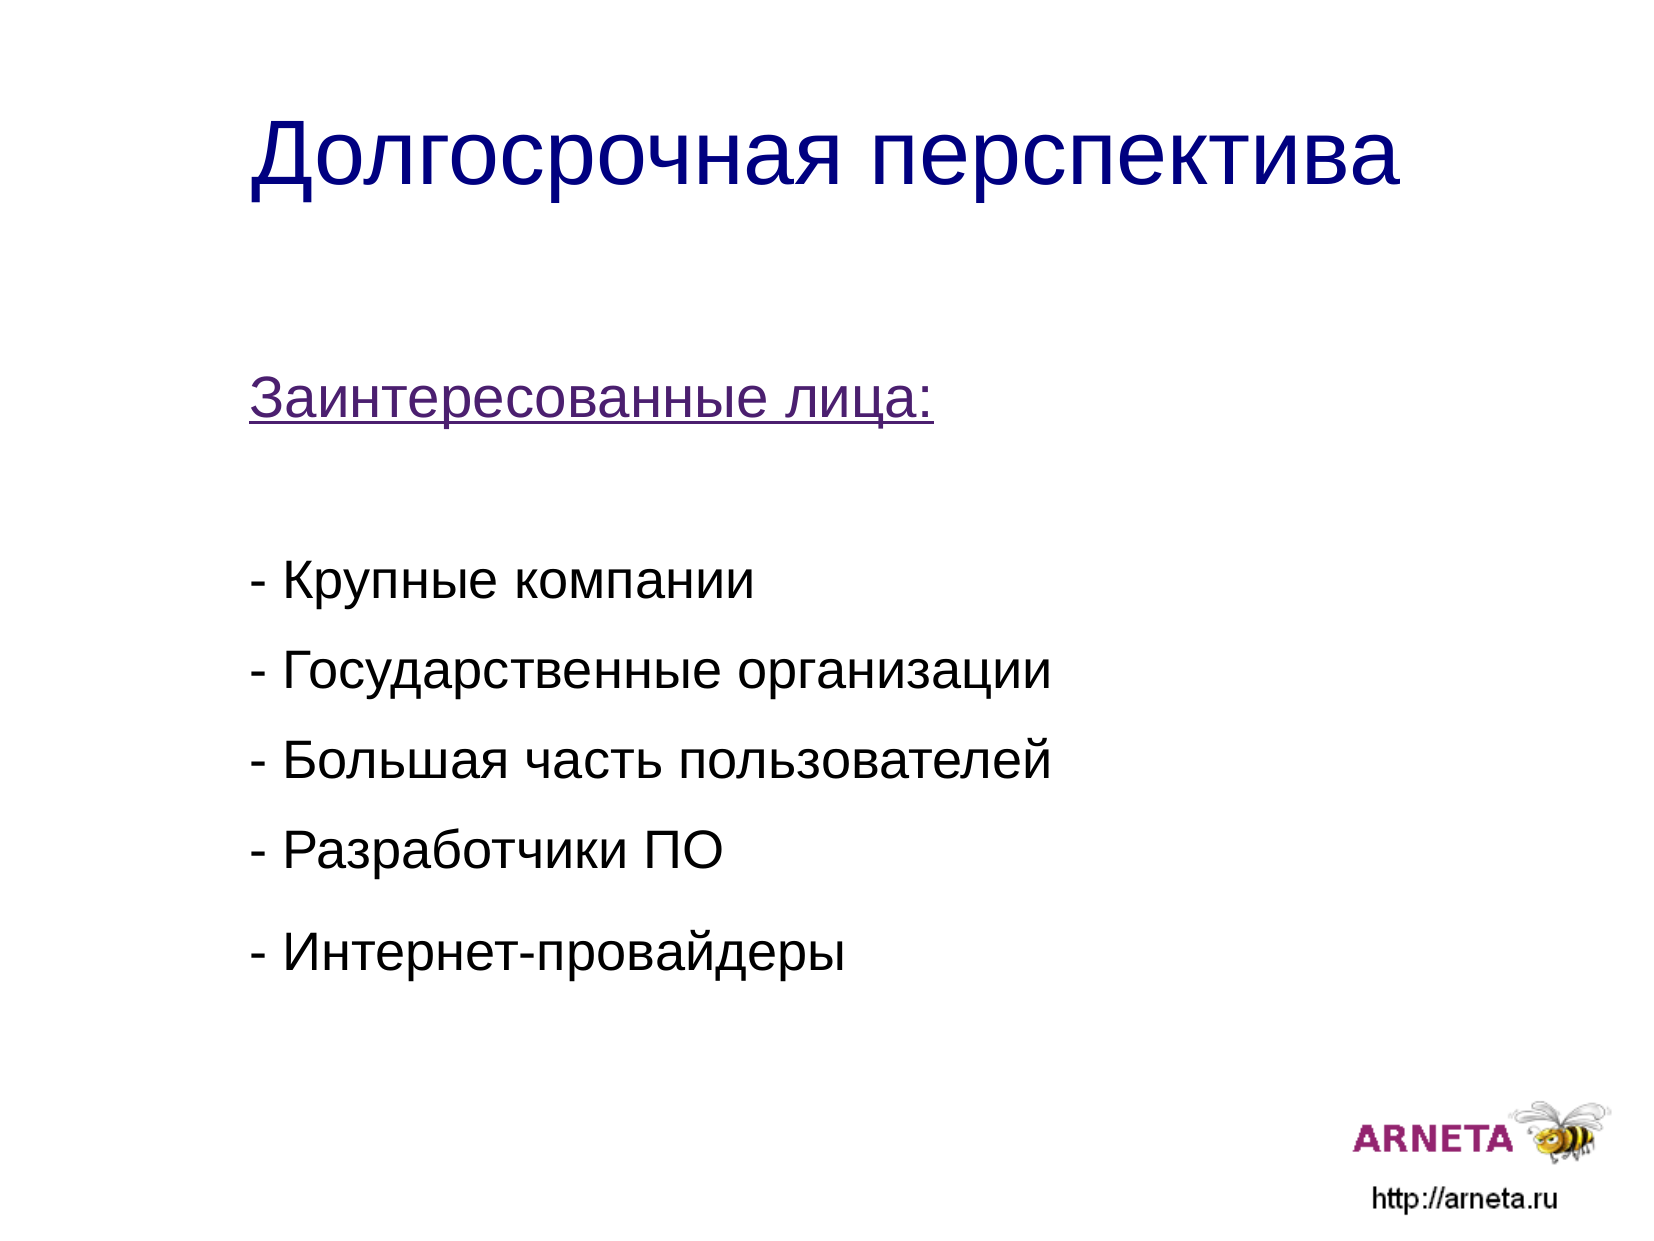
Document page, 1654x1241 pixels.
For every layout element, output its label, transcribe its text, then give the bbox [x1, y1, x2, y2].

list Заинтересованные лица: - Крупные компании - Государственные организации - Большая часть пользователей - Разработчики ПО - Интернет-провайдеры [178, 364, 1570, 1147]
title Долгосрочная перспектива [82, 49, 1571, 257]
picture [1328, 1092, 1640, 1223]
